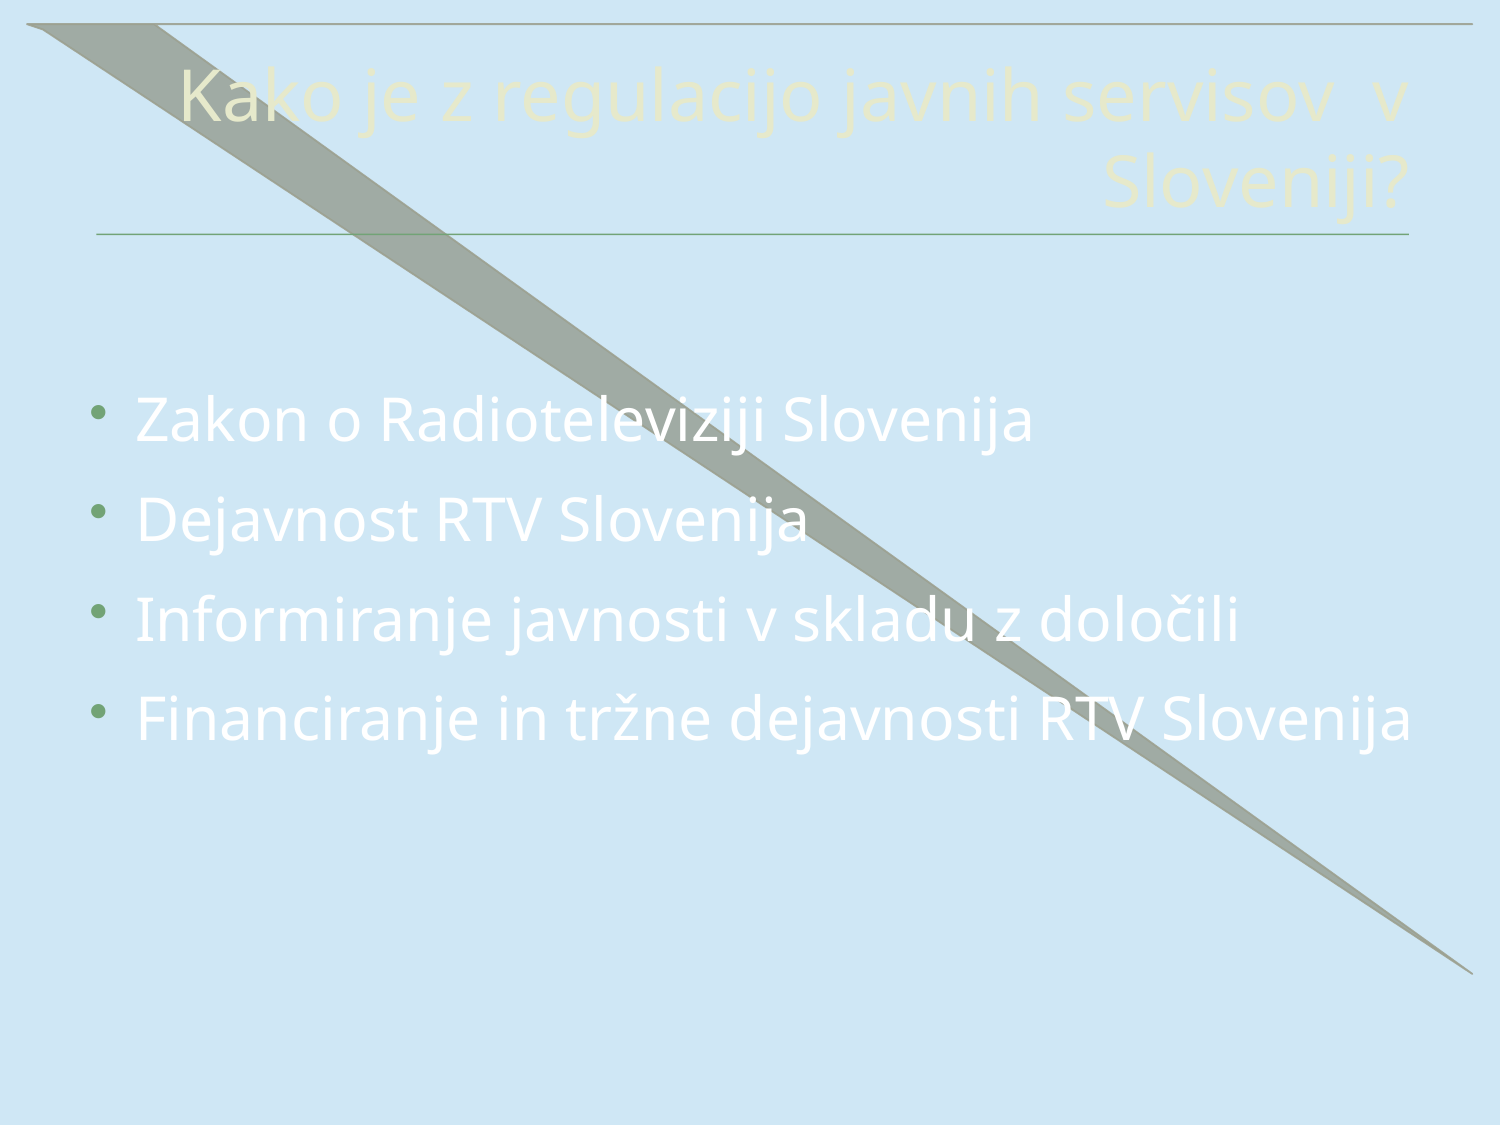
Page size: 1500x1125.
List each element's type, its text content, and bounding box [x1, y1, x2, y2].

list Zakon o Radioteleviziji Slovenija Dejavnost RTV Slovenija Informiranje javnosti v skladu z določili Financiranje in tržne dejavnosti RTV Slovenija [76, 373, 1437, 828]
title Kako je z regulacijo javnih servisov v Sloveniji? [75, 41, 1425, 230]
